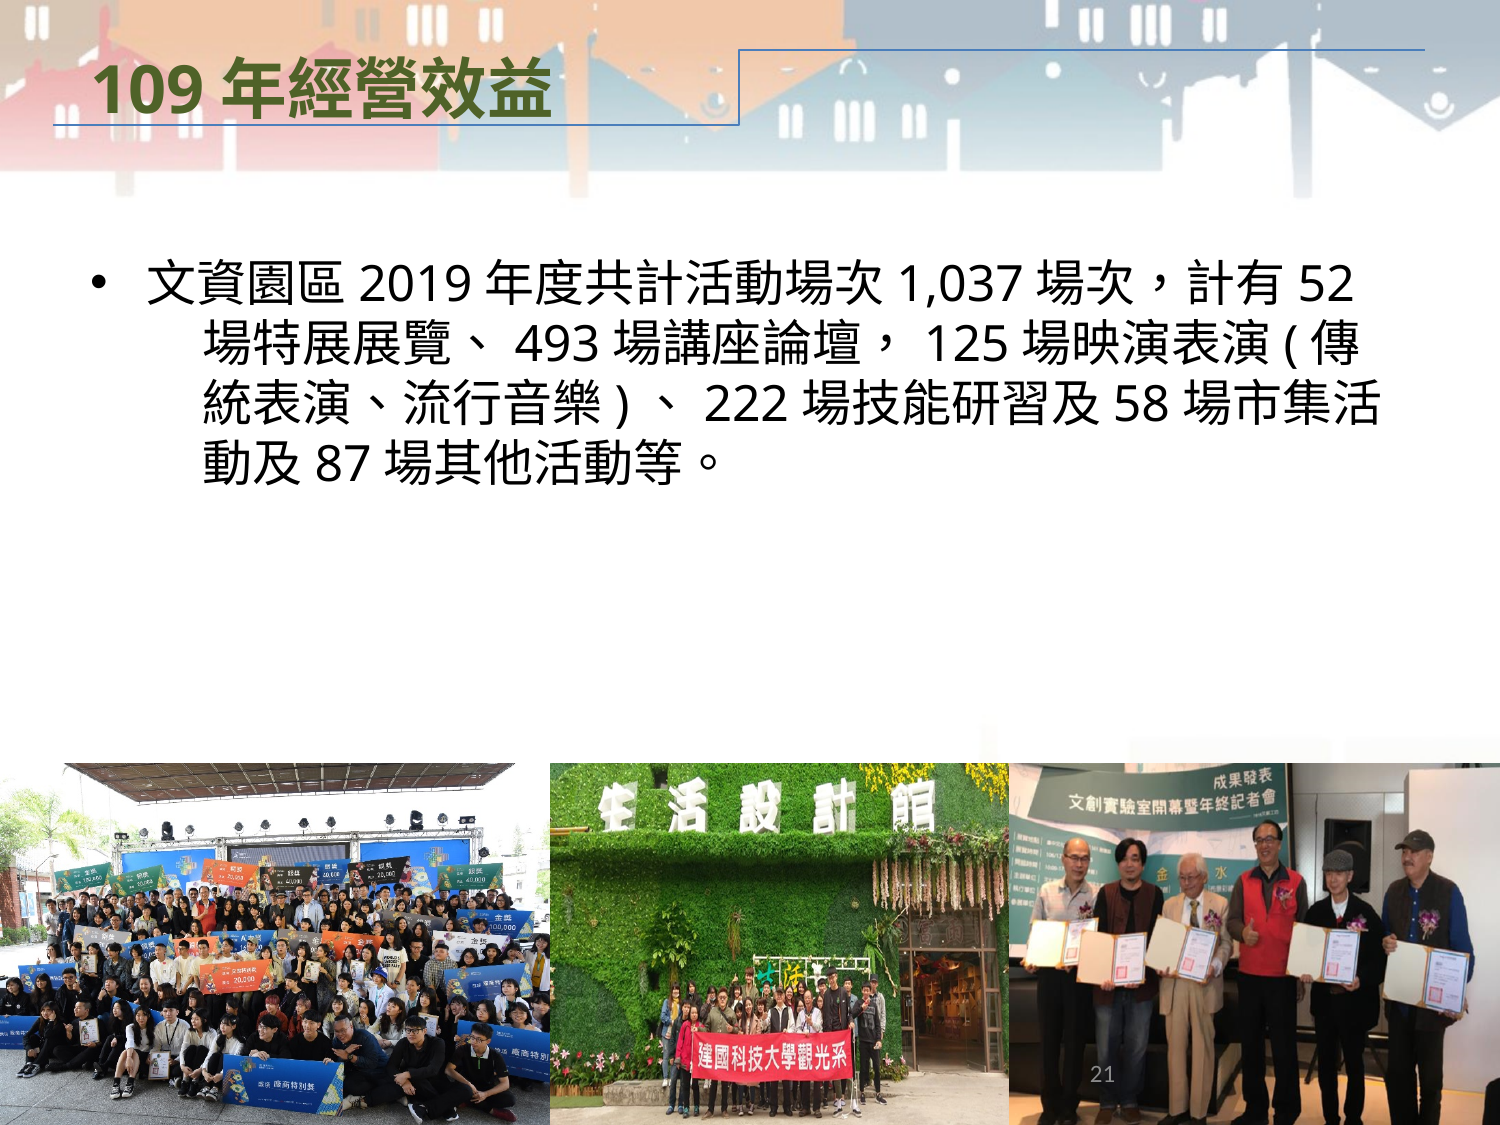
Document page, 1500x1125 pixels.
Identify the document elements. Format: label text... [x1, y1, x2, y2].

text_box 109年經營效益 [75, 39, 680, 124]
picture [0, 763, 1500, 1125]
text_box 21 [1074, 1042, 1426, 1103]
list 文資園區2019年度共計活動場次1,037場次，計有52場特展展覽、493場講座論壇，125場映演表演(傳統表演、流行音樂)、222場技能研習及58場市集活動及87場其他活動等。 [75, 243, 1426, 763]
text_box 109年經營效益 [75, 126, 680, 136]
